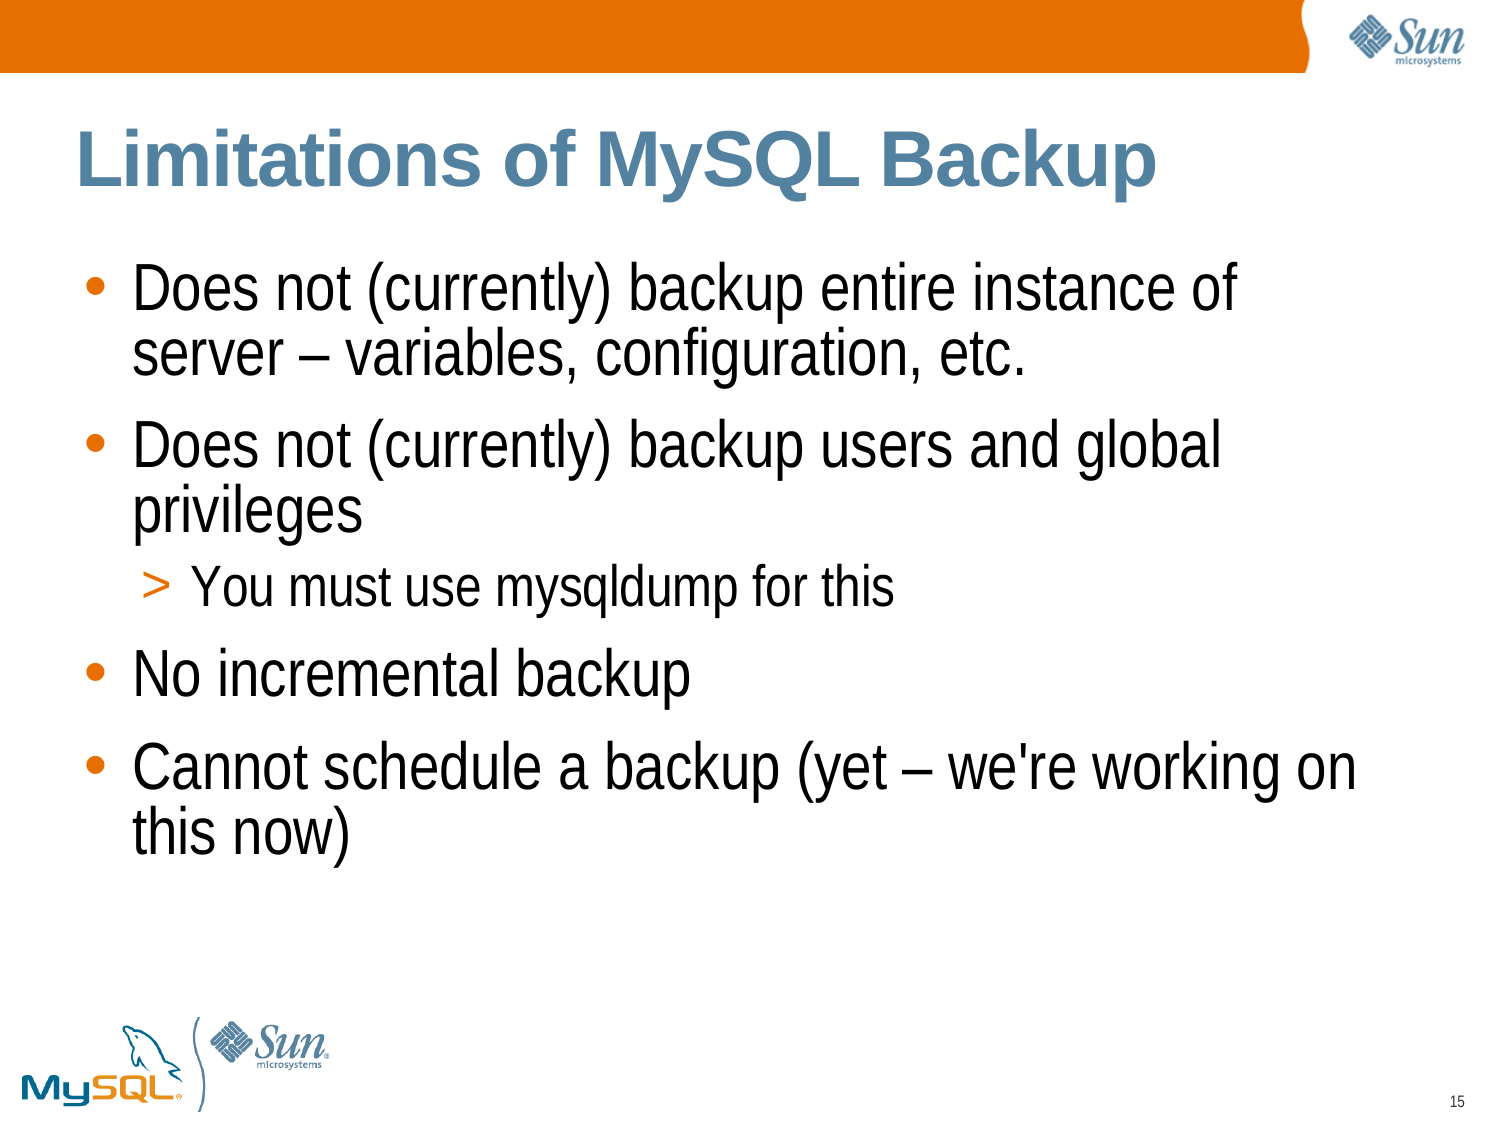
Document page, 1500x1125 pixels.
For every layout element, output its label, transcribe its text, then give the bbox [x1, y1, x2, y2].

title Limitations of MySQL Backup [75, 123, 1437, 227]
list Does not (currently) backup entire instance of server – variables, configuration, etc. Does not (currently) backup users and global privileges You must use mysqldump for this No incremental backup Cannot schedule a backup (yet – we're working on this now) [64, 258, 1401, 1062]
picture [0, 0, 1500, 73]
picture [22, 1017, 329, 1112]
